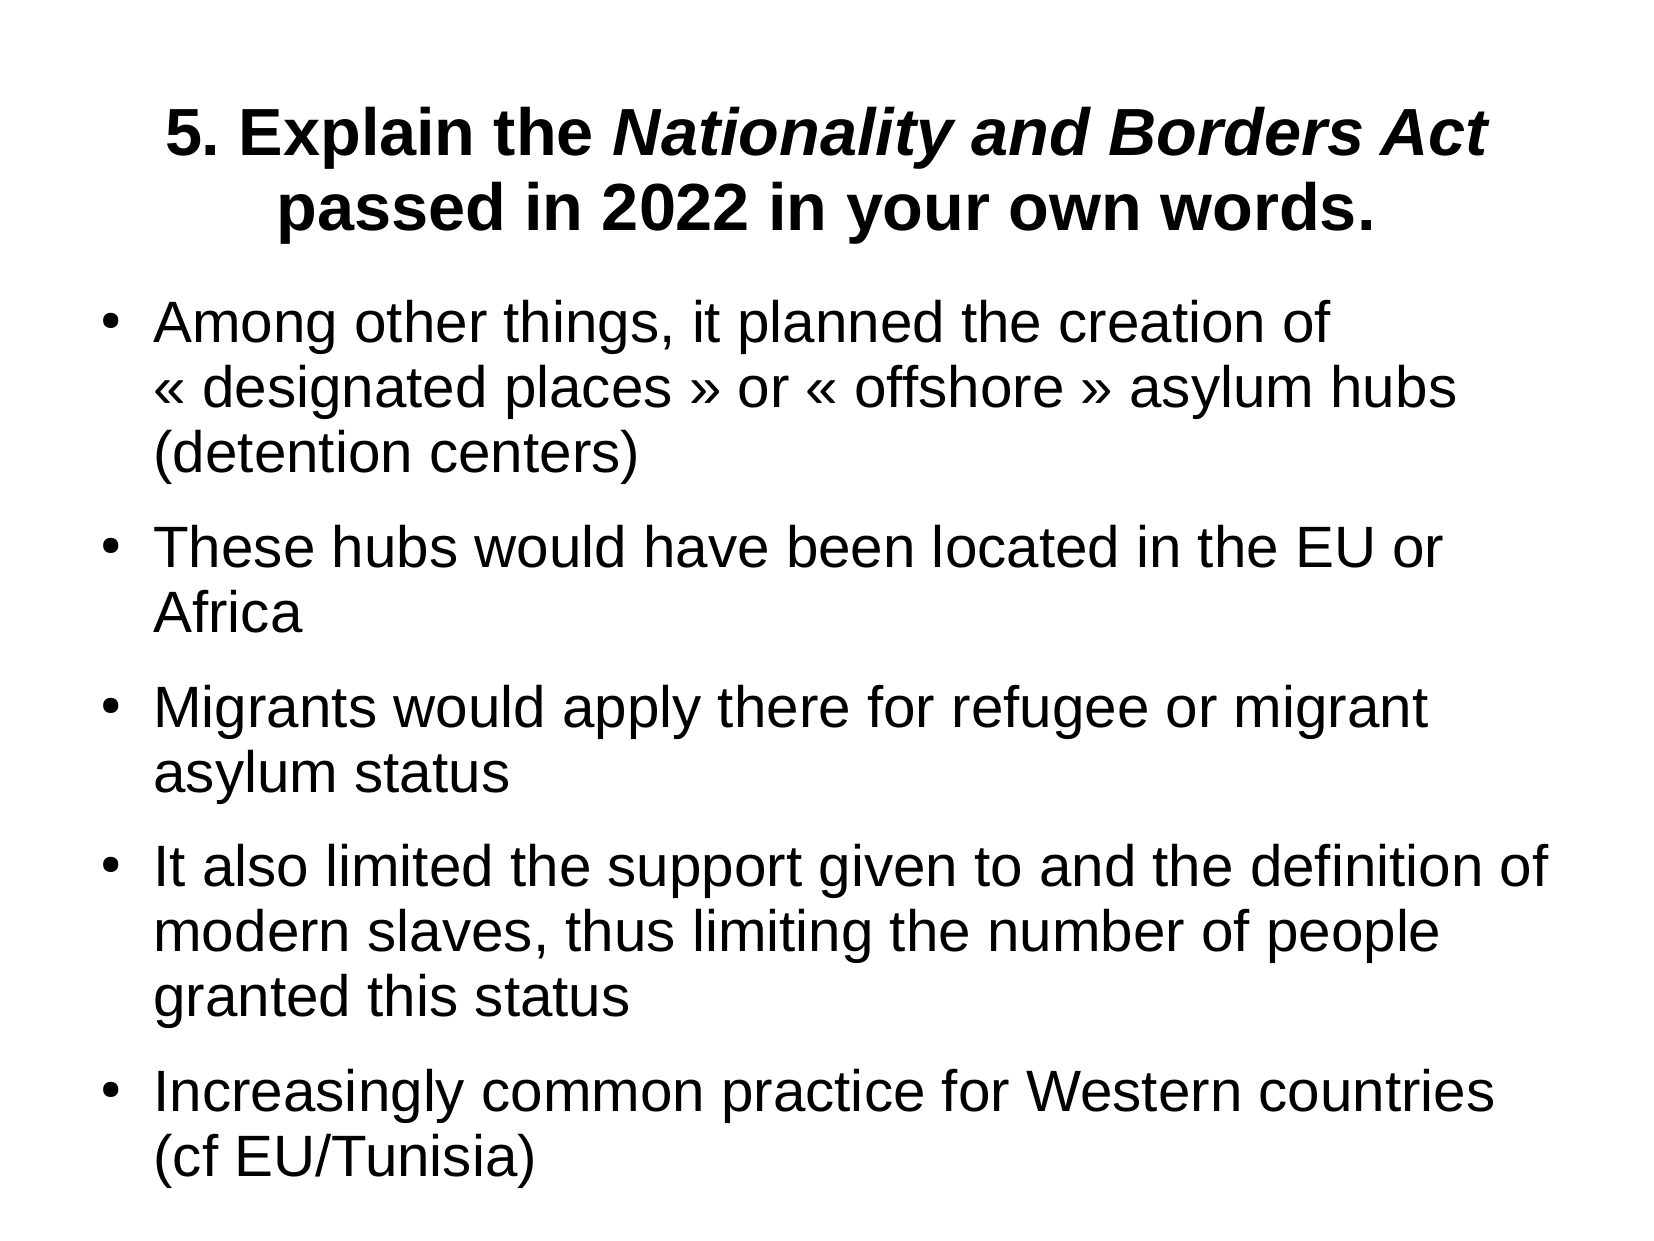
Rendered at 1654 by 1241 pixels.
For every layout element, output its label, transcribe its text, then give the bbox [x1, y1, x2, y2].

list Among other things, it planned the creation of « designated places » or « offshore » asylum hubs (detention centers) These hubs would have been located in the EU or Africa Migrants would apply there for refugee or migrant asylum status It also limited the support given to and the definition of modern slaves, thus limiting the number of people granted this status Increasingly common practice for Western countries (cf EU/Tunisia) [82, 290, 1571, 1189]
title 5. Explain the Nationality and Borders Act passed in 2022 in your own words. [82, 49, 1571, 257]
